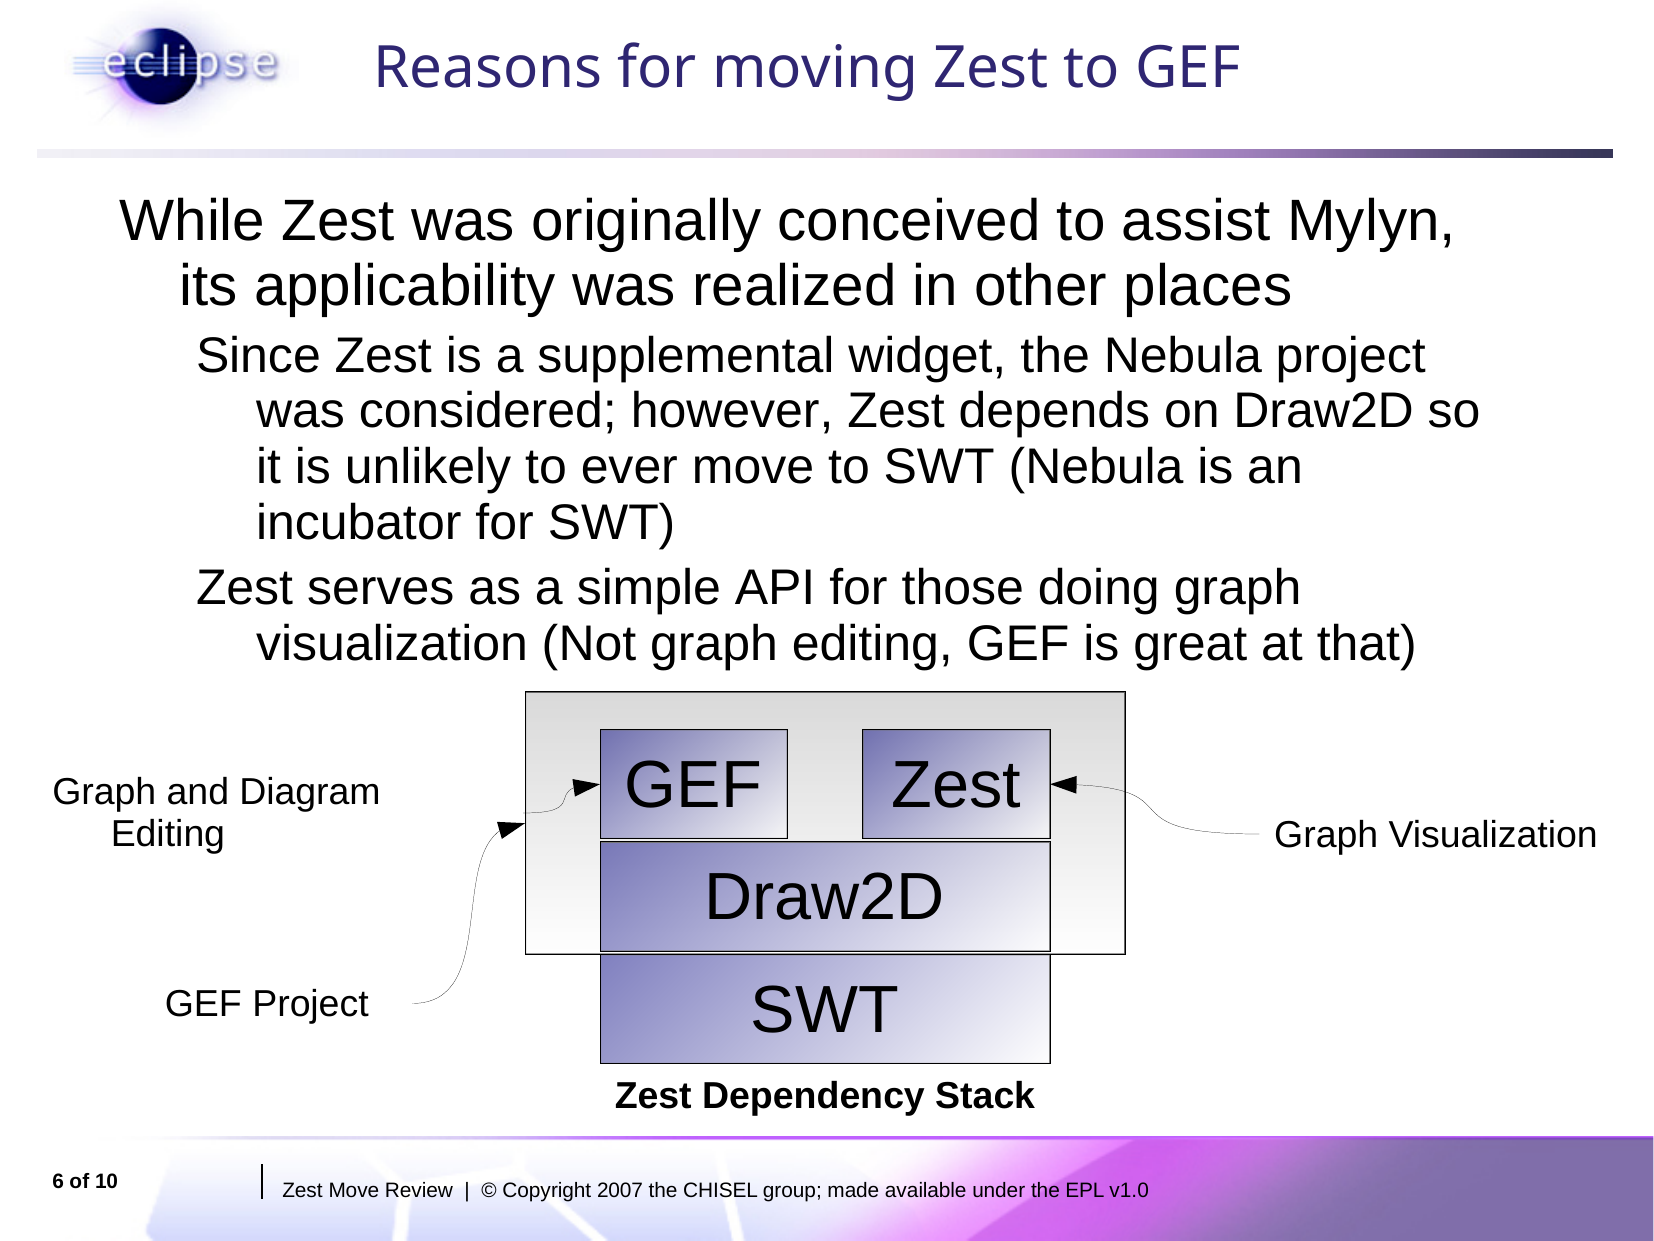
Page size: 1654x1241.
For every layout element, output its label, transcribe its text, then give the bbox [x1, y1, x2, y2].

picture [64, 0, 299, 144]
text_box Graph Visualization [1259, 805, 1613, 863]
text_box Draw2D [600, 841, 1051, 952]
text_box Graph and Diagram Editing [37, 763, 407, 863]
text_box SWT [600, 954, 1051, 1064]
title Reasons for moving Zest to GEF [373, 20, 1518, 112]
text_box Zest Dependency Stack [600, 1066, 1051, 1126]
text_box Zest [862, 729, 1051, 839]
list While Zest was originally conceived to assist Mylyn, its applicability was realized in other places Since Zest is a supplemental widget, the Nebula project was considered; however, Zest depends on Draw2D so it is unlikely to ever move to SWT (Nebula is an incubator for SWT) Zest serves as a simple API for those doing graph visualization (Not graph editing, GEF is great at that) [119, 187, 1519, 1137]
text_box GEF [600, 729, 788, 839]
text_box GEF Project [150, 975, 413, 1032]
picture [0, 1136, 1654, 1241]
picture [37, 149, 1613, 158]
